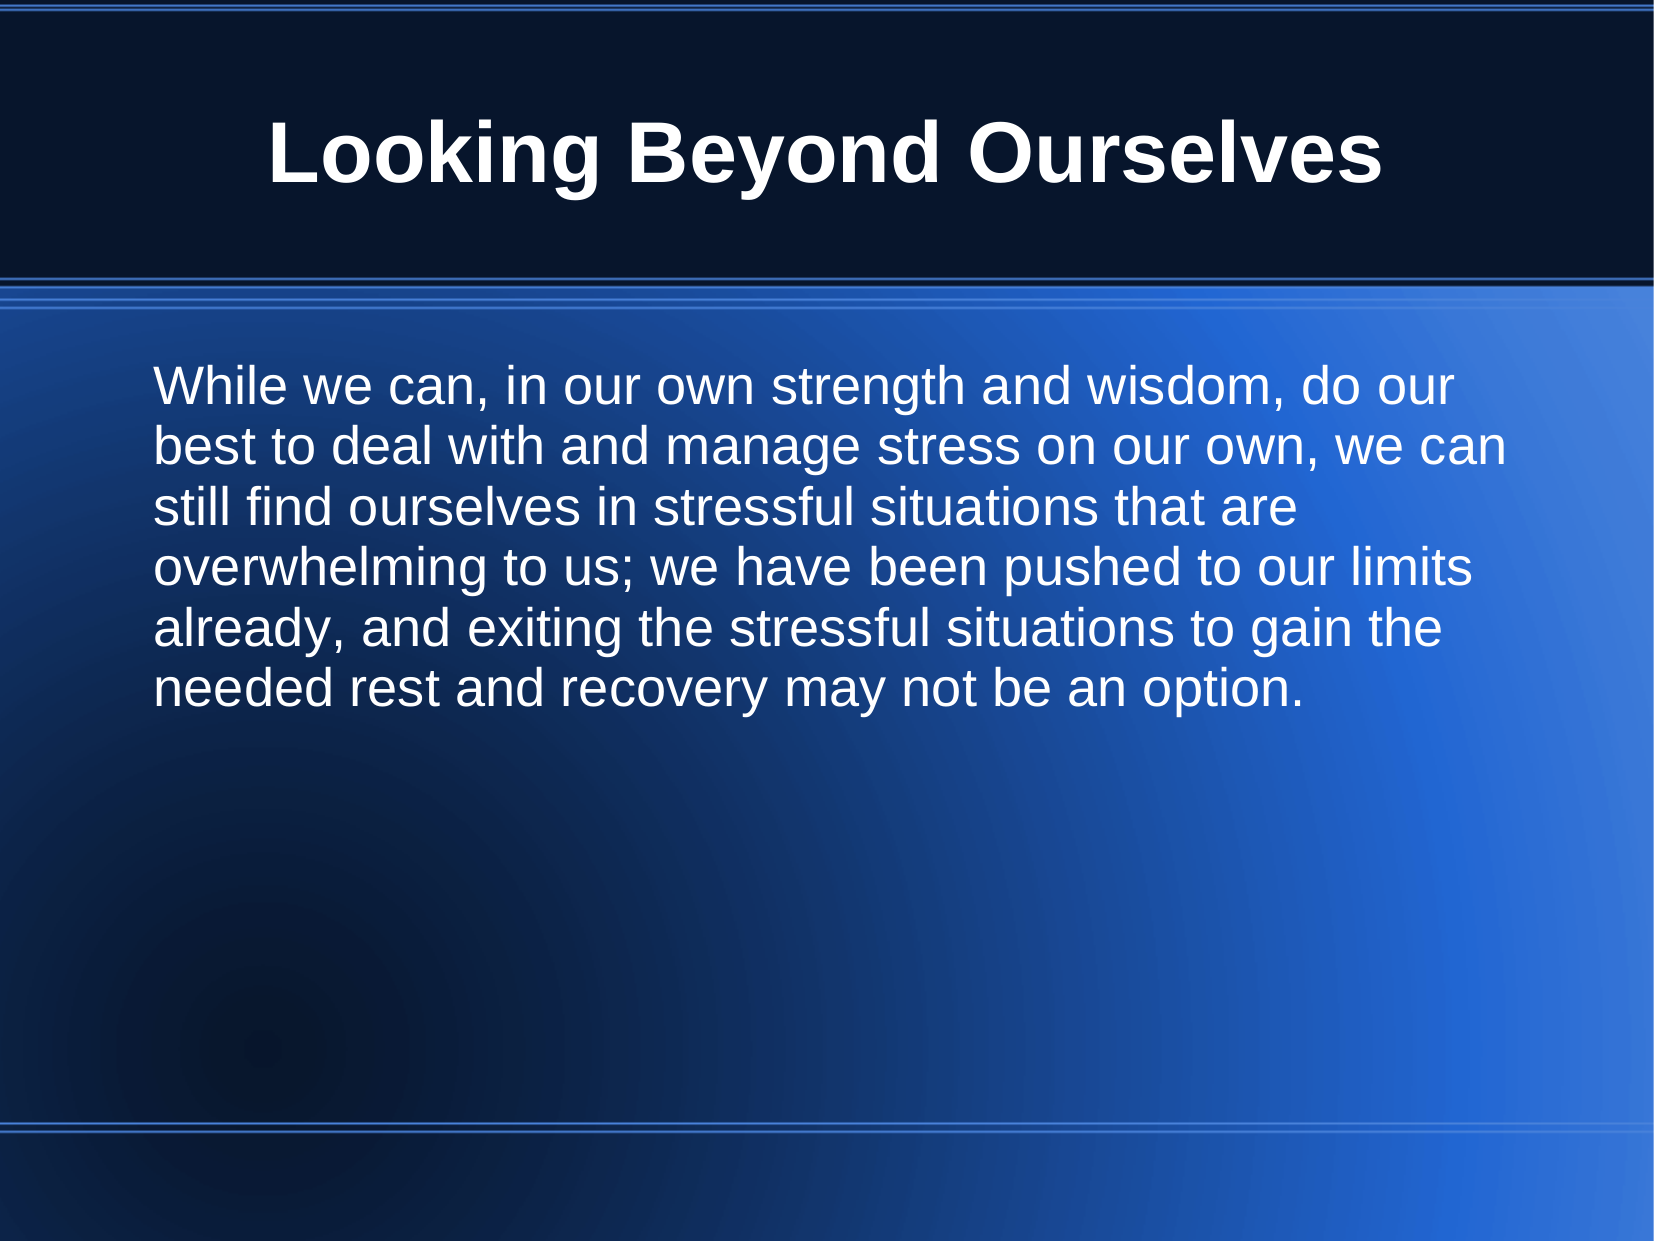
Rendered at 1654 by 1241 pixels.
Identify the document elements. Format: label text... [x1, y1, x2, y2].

list While we can, in our own strength and wisdom, do our best to deal with and manage stress on our own, we can still find ourselves in stressful situations that are overwhelming to us; we have been pushed to our limits already, and exiting the stressful situations to gain the needed rest and recovery may not be an option. [82, 355, 1571, 1058]
picture [0, 0, 1654, 1241]
title Looking Beyond Ourselves [82, 49, 1571, 257]
